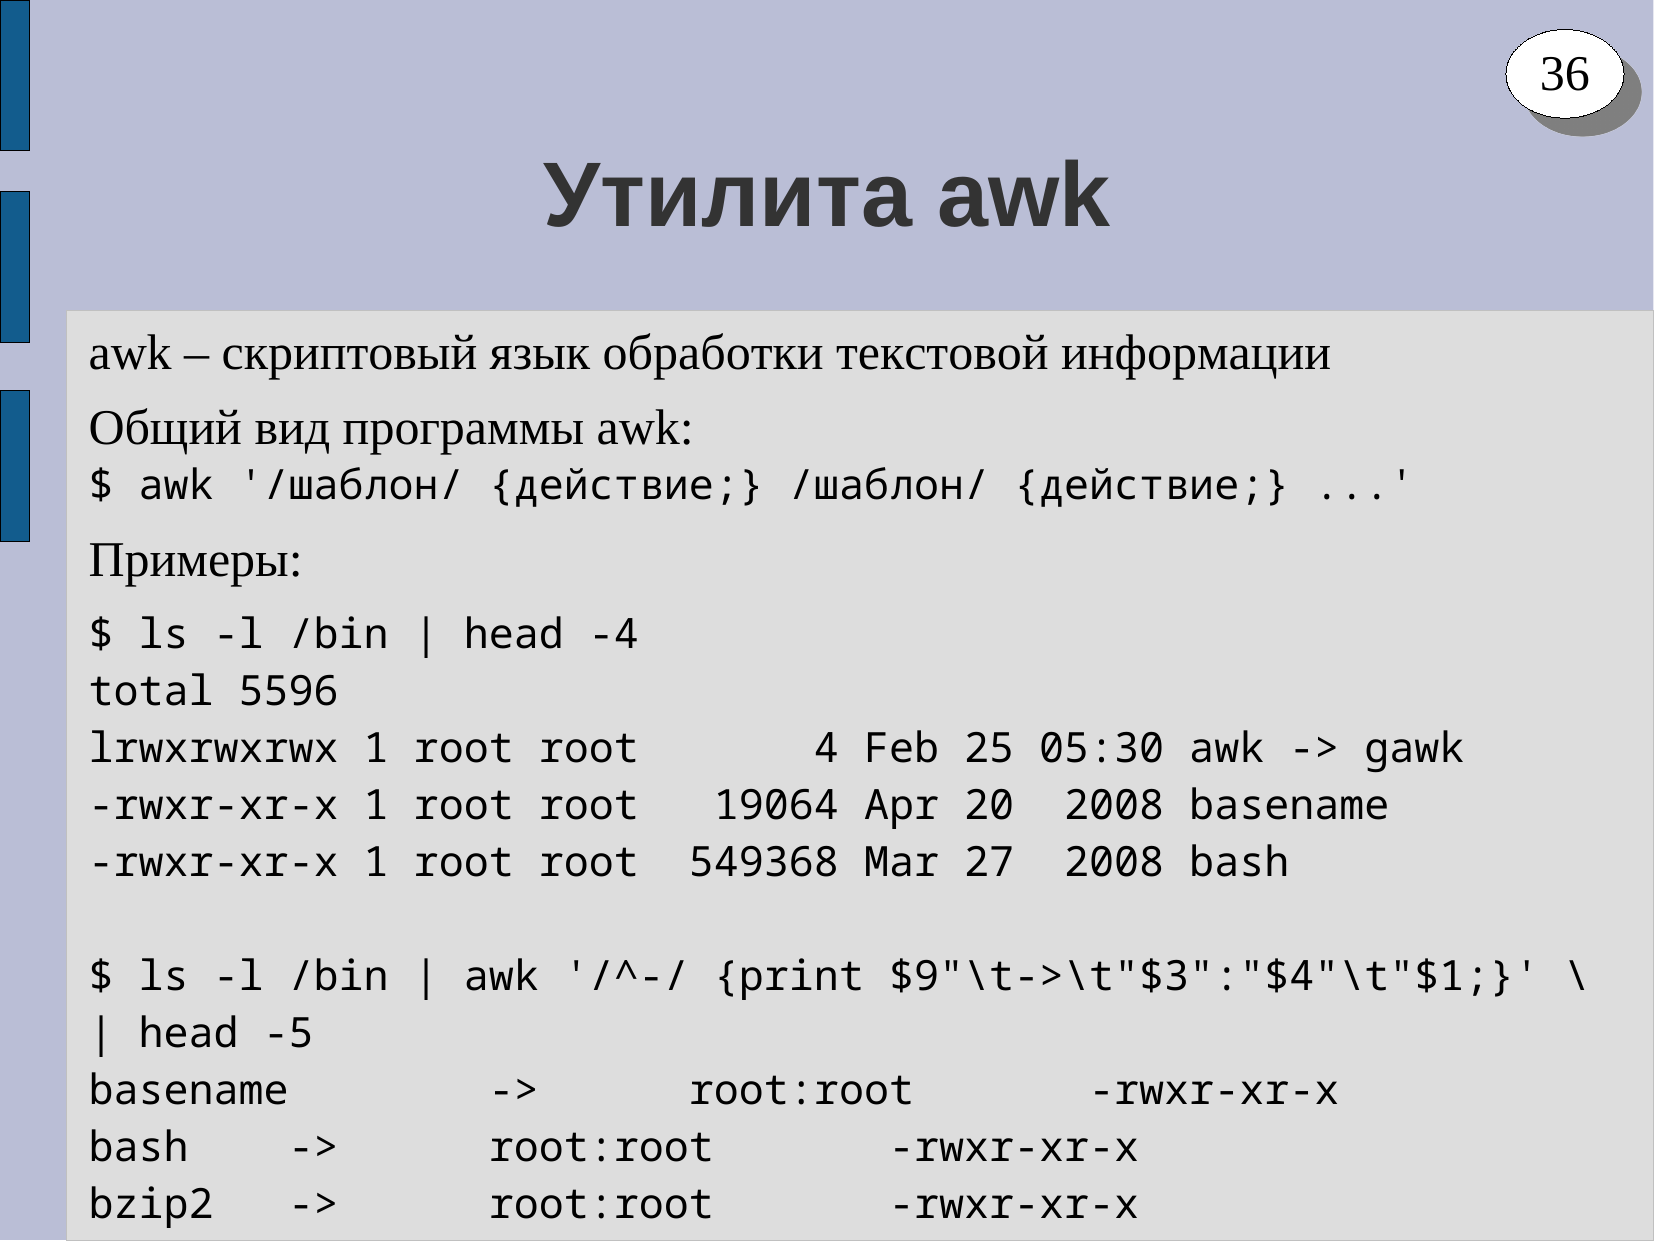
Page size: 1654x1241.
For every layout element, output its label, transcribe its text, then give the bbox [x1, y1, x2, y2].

text_box 36 [1505, 29, 1625, 119]
text_box Примеры: [88, 531, 303, 587]
title Утилита awk [121, 91, 1534, 299]
text_box Общий вид программы awk: $ awk '/шаблон/ {действие;} /шаблон/ {действие;} ...' [88, 399, 1427, 504]
text_box $ ls -l /bin | head -4 total 5596 lrwxrwxrwx 1 root root 4 Feb 25 05:30 awk -> gawk -rwxr-xr-x 1 root root 19064 Apr 20 2008 basename -rwxr-xr-x 1 root root 549368 Mar 27 2008 bash $ ls -l /bin | awk '/^-/ {print $9"\t->\t"$3":"$4"\t"$1;}' \ | head -5 basename -> root:root -rwxr-xr-x bash -> root:root -rwxr-xr-x bzip2 -> root:root -rwxr-xr-x bzip2recover -> root:root -rwxr-xr-x cat -> root:root -rwxr-x [88, 603, 1604, 1235]
text_box awk – скриптовый язык обработки текстовой информации [88, 324, 1332, 381]
